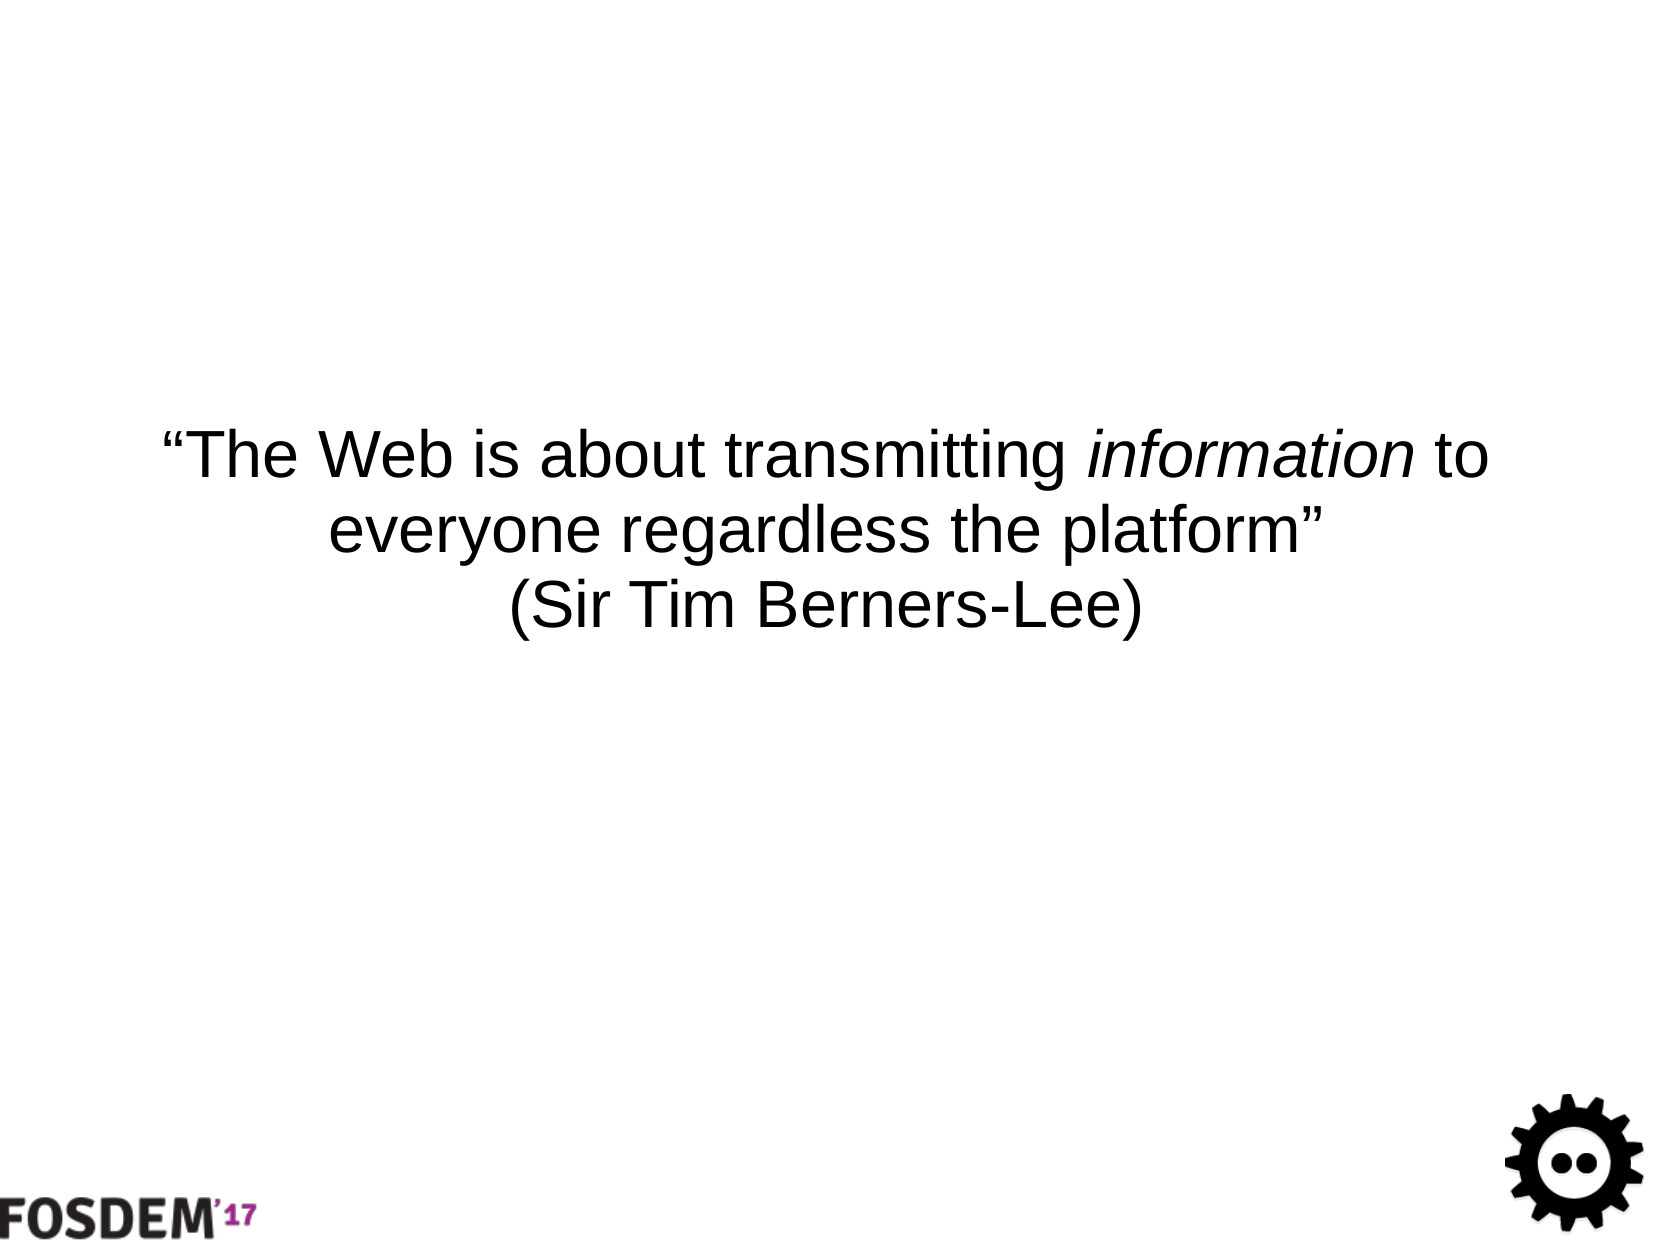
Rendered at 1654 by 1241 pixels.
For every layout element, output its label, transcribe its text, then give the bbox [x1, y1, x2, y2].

picture [1505, 1094, 1648, 1235]
subtitle “The Web is about transmitting information to everyone regardless the platform” (Sir Tim Berners-Lee) [82, 49, 1571, 1010]
picture [0, 1196, 258, 1241]
